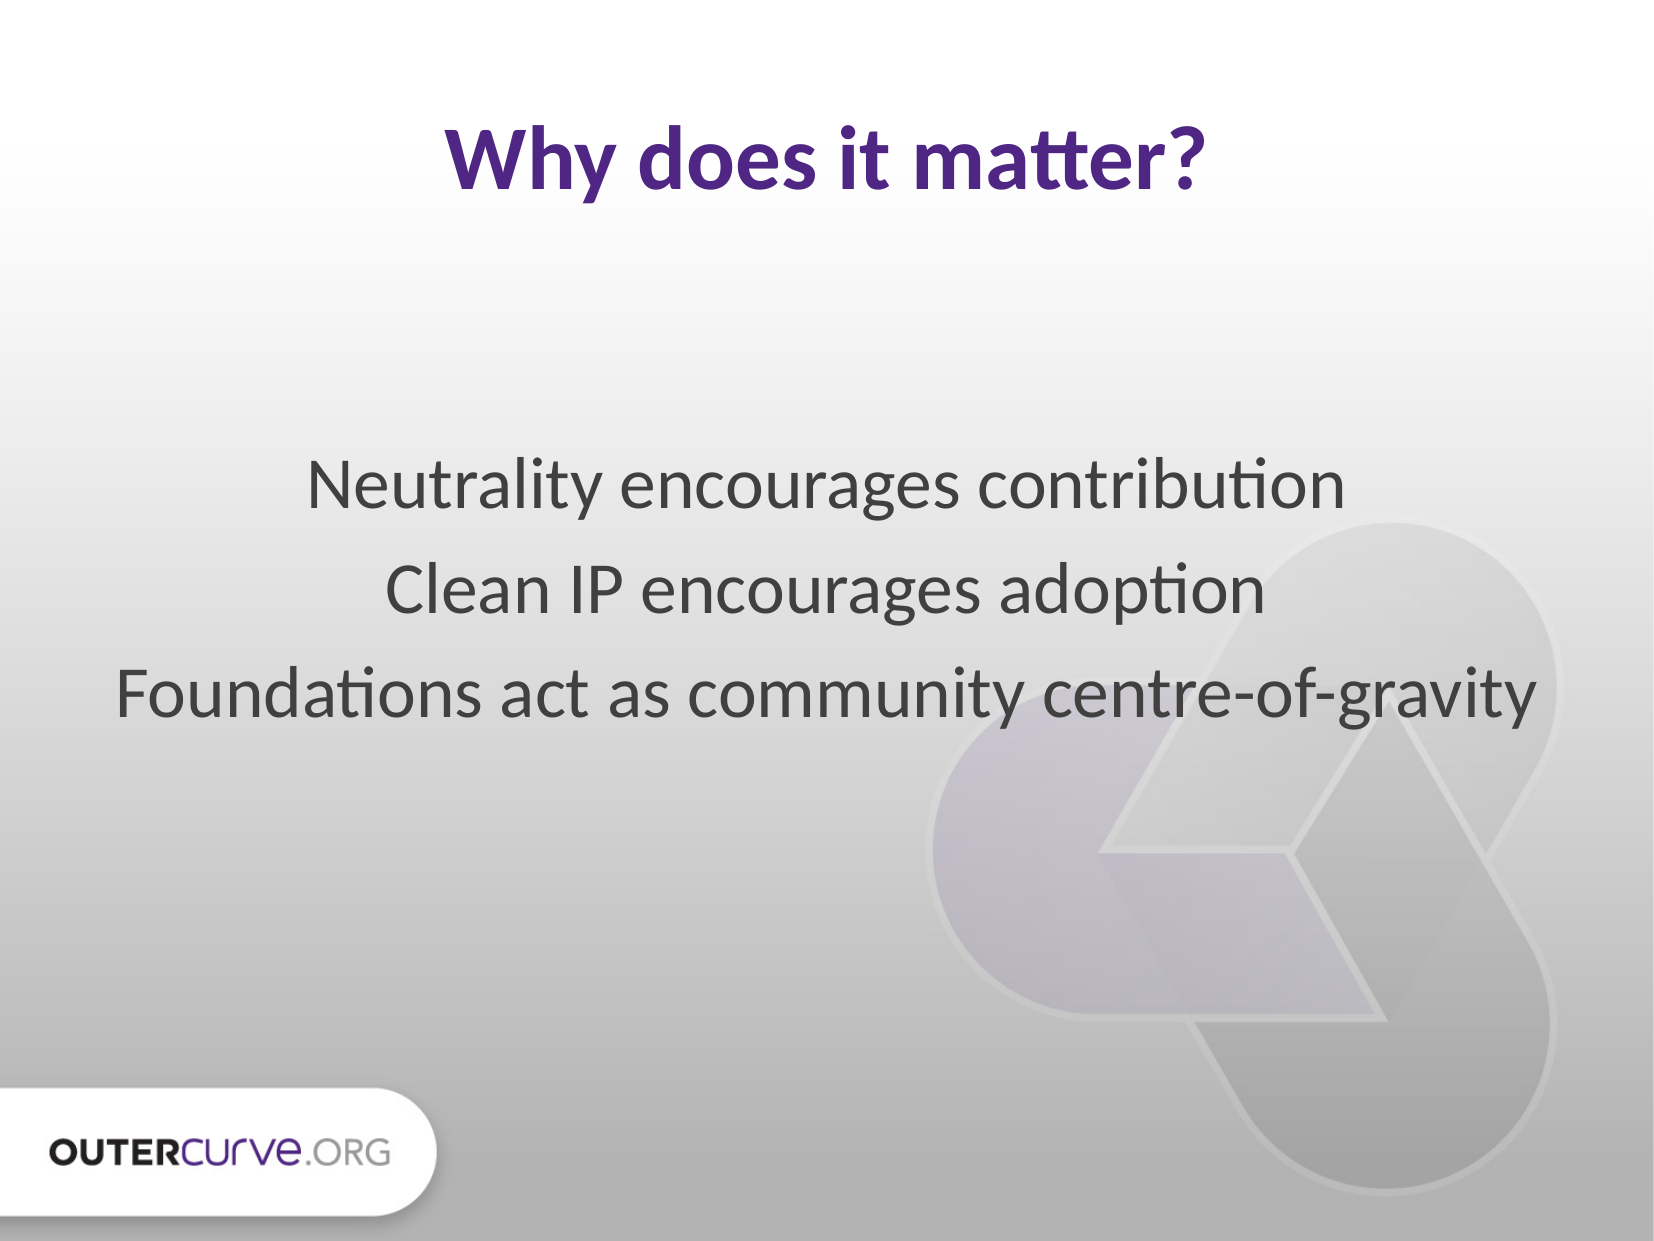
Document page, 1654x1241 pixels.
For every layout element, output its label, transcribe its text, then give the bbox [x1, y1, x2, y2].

picture [0, 0, 1654, 1241]
list Neutrality encourages contribution Clean IP encourages adoption Foundations act as community centre-of-gravity [82, 427, 1571, 940]
title Why does it matter? [82, 49, 1571, 257]
